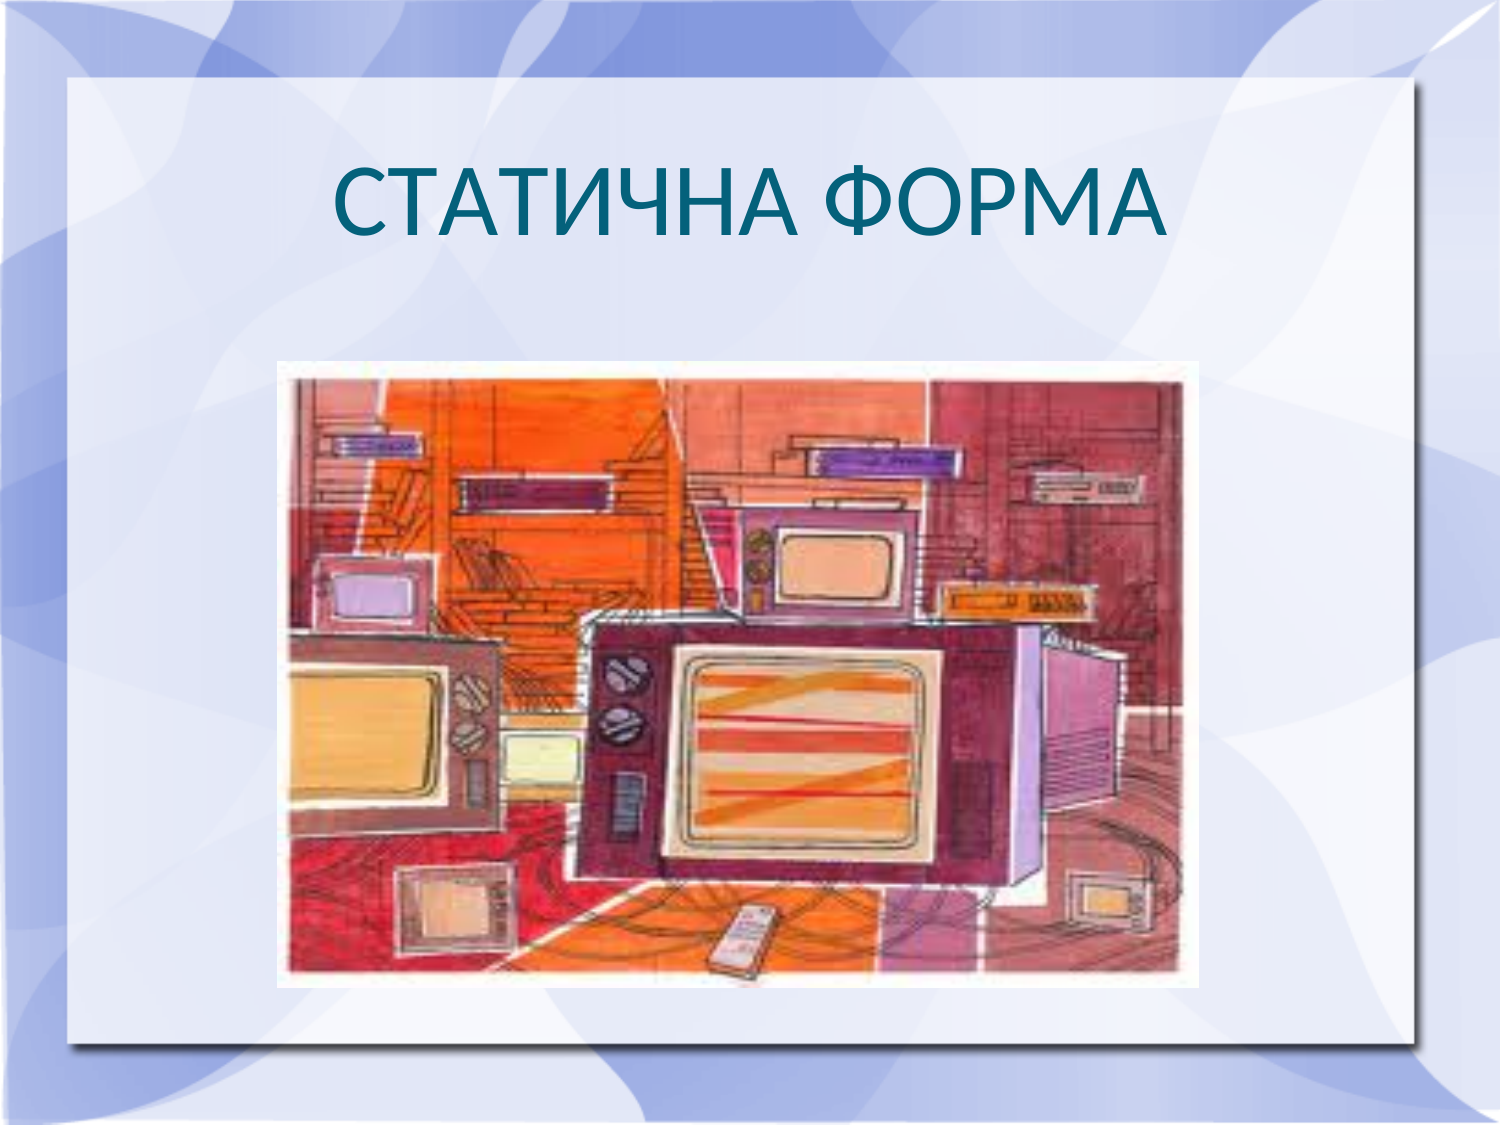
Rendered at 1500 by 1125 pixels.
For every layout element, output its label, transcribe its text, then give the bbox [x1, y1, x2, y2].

title СТАТИЧНА ФОРМА [75, 115, 1425, 303]
picture [0, 0, 1500, 1125]
